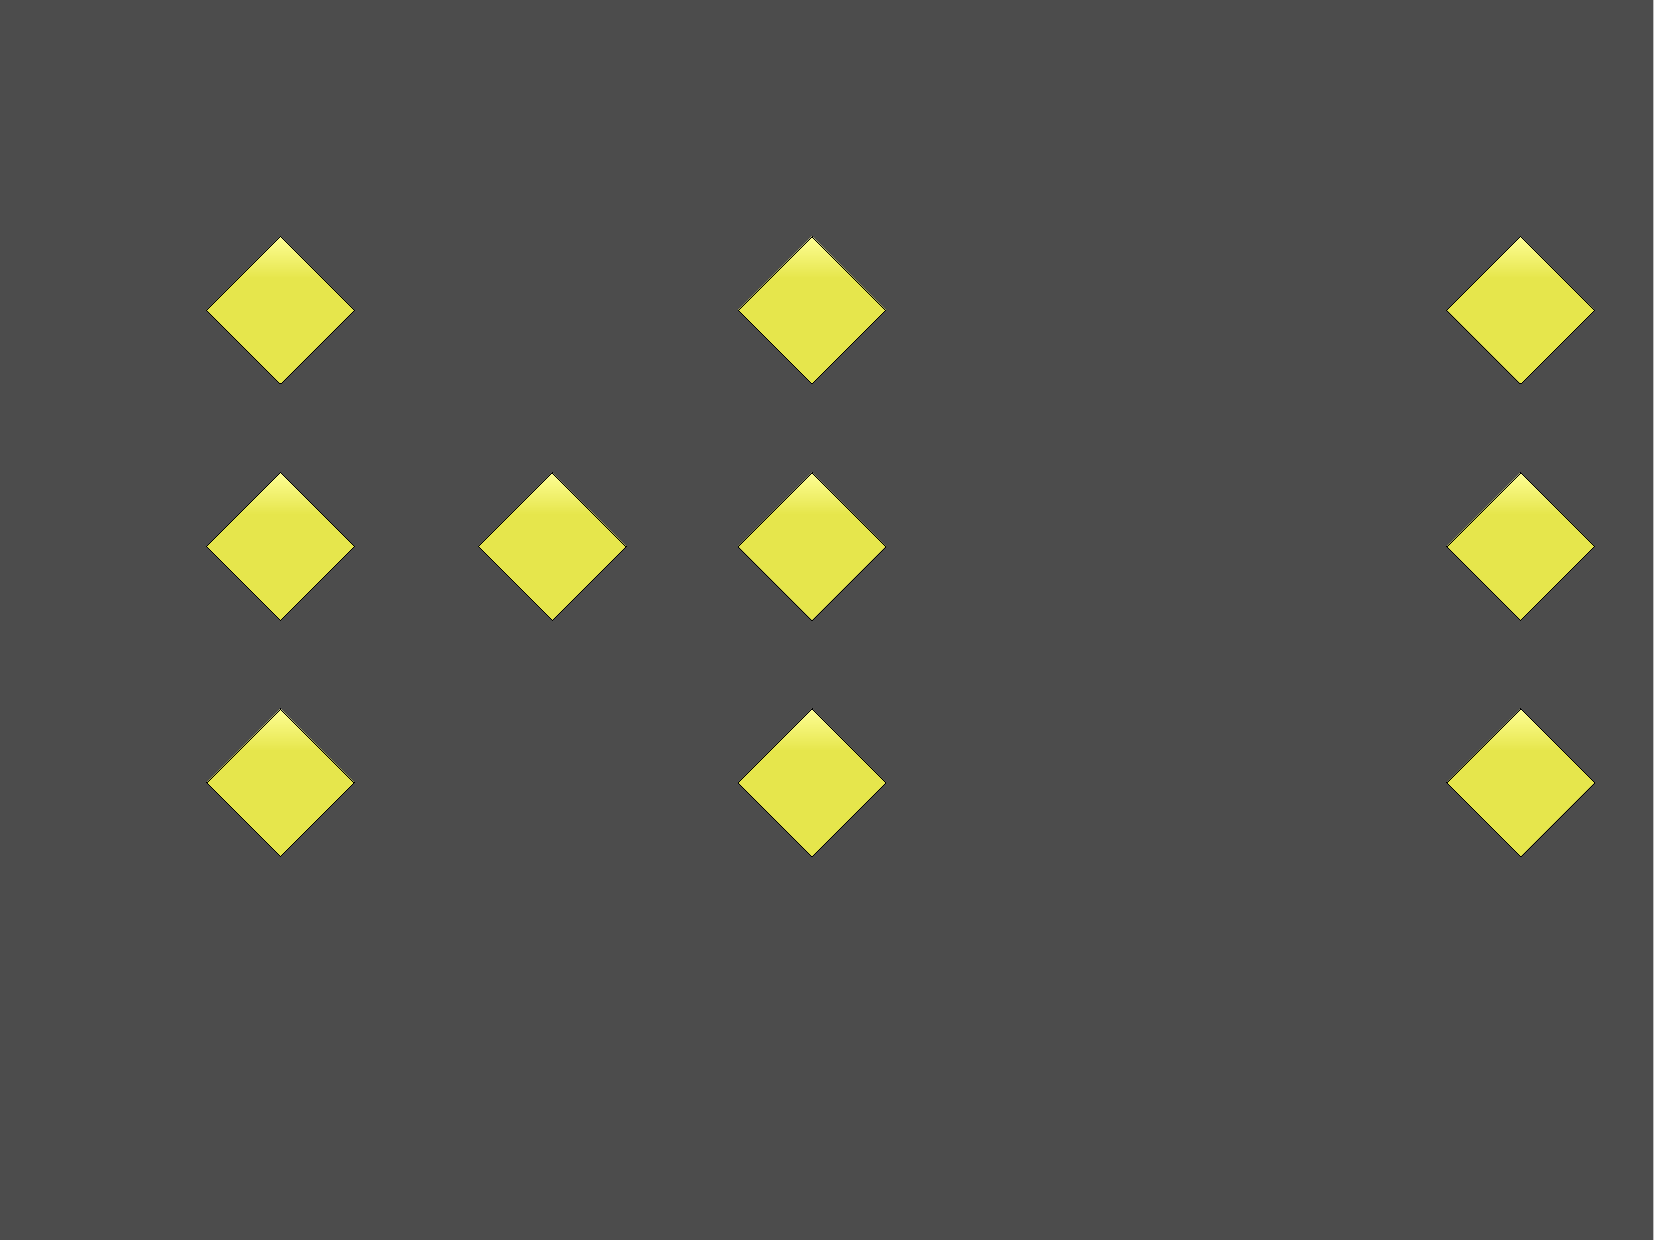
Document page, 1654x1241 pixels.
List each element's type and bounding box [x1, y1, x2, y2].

text_box [1446, 236, 1595, 384]
text_box [1446, 708, 1595, 857]
text_box [206, 236, 355, 384]
text_box [206, 708, 355, 857]
text_box [738, 472, 886, 621]
text_box [738, 236, 886, 384]
text_box [206, 472, 355, 621]
text_box [478, 472, 627, 621]
text_box [1446, 472, 1595, 621]
text_box [738, 708, 886, 857]
